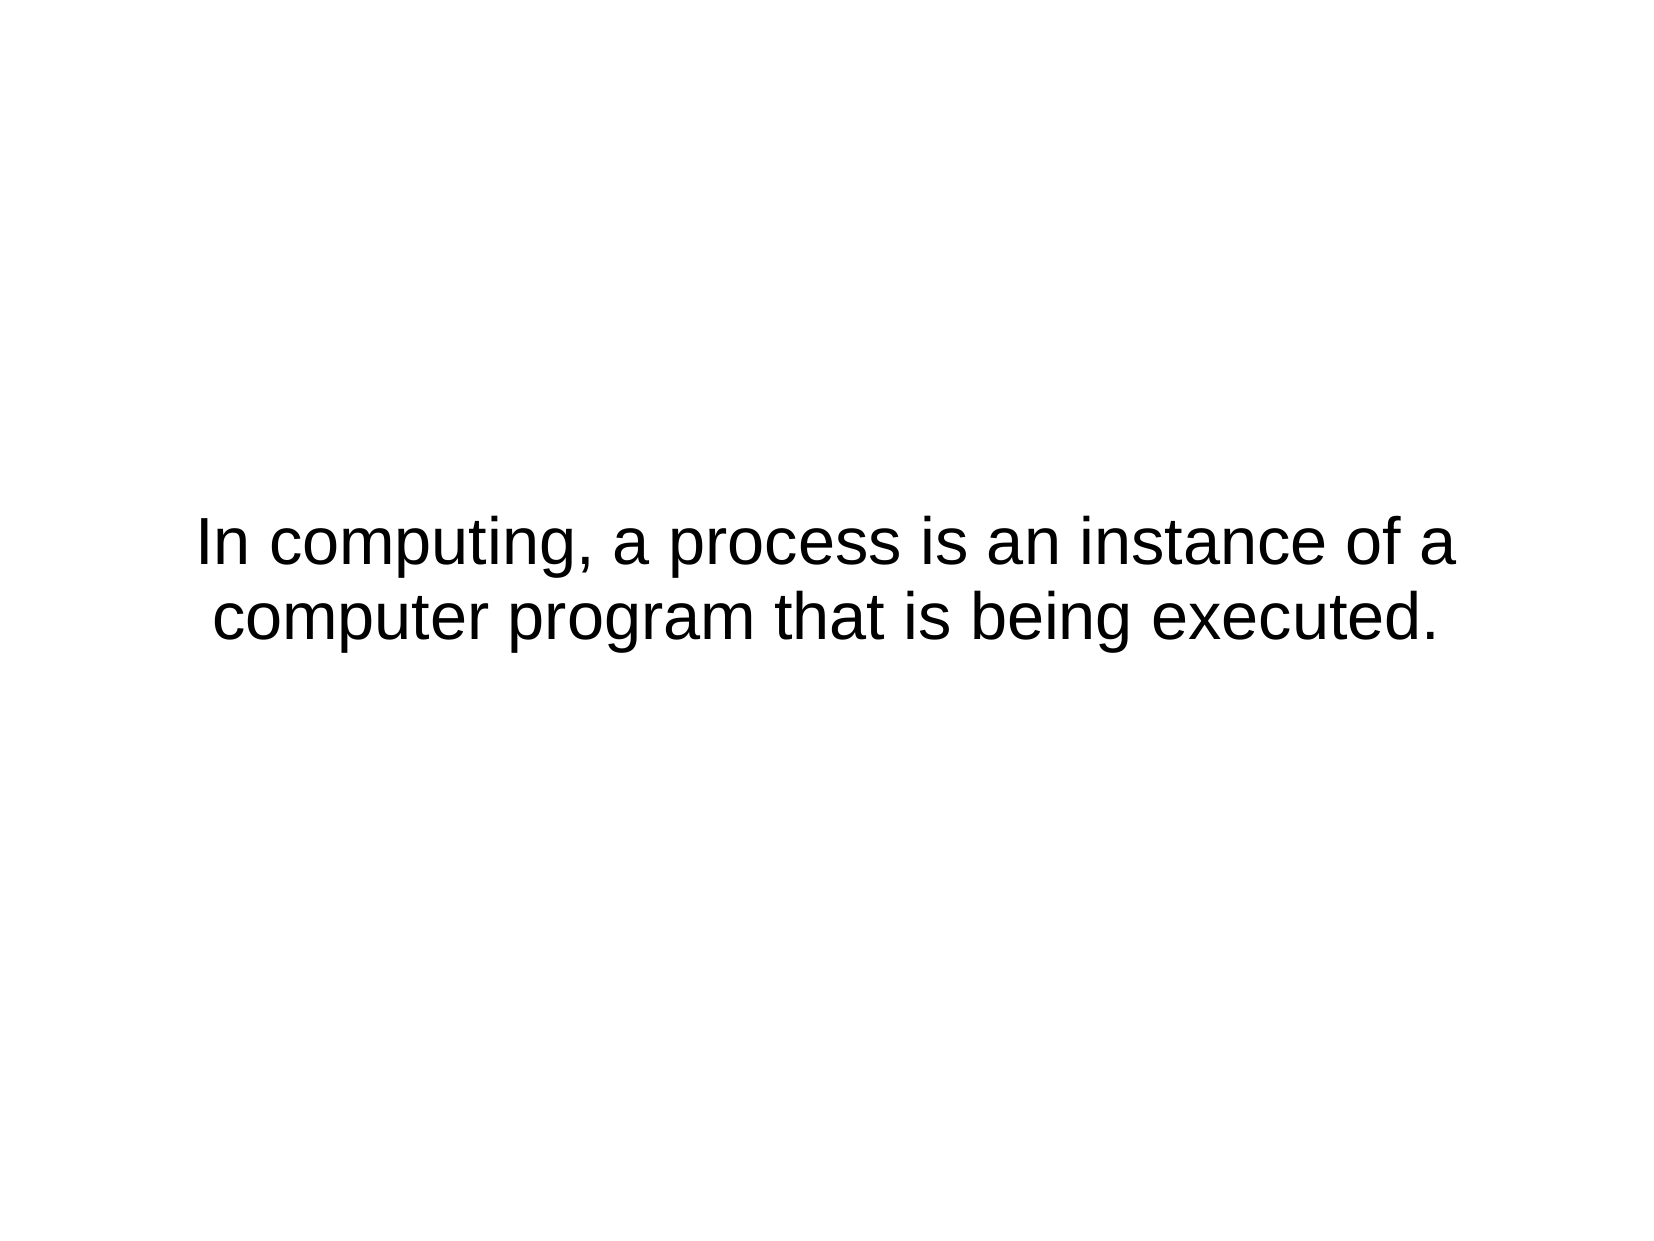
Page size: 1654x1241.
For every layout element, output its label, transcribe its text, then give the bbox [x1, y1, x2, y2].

subtitle In computing, a process is an instance of a computer program that is being executed. [82, 56, 1571, 1102]
